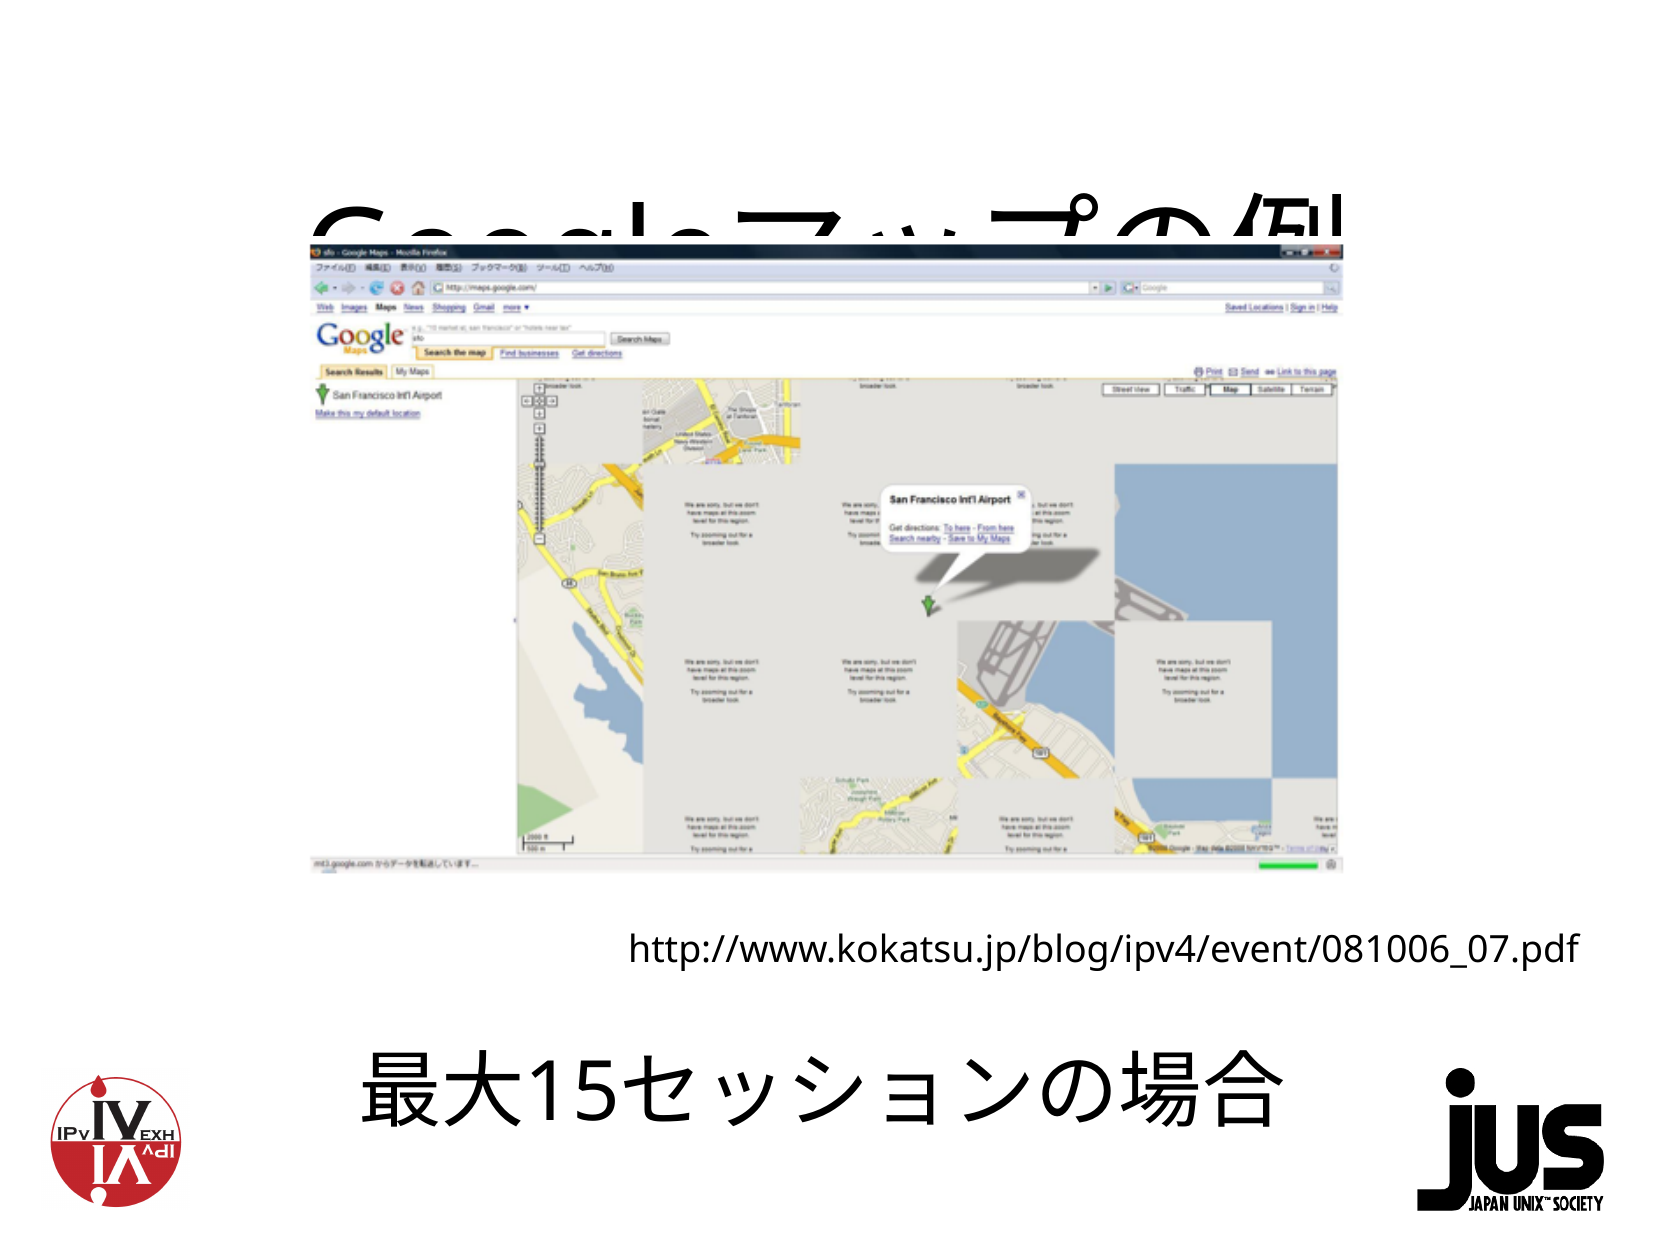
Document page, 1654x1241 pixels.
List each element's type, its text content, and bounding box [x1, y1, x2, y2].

picture [1417, 1068, 1604, 1211]
picture [41, 1068, 190, 1210]
picture [300, 236, 1354, 886]
title Googleマップの例 [82, 56, 1571, 250]
text_box http://www.kokatsu.jp/blog/ipv4/event/081006_07.pdf [531, 915, 1595, 971]
text_box 最大15セッションの場合 [246, 1025, 1398, 1144]
